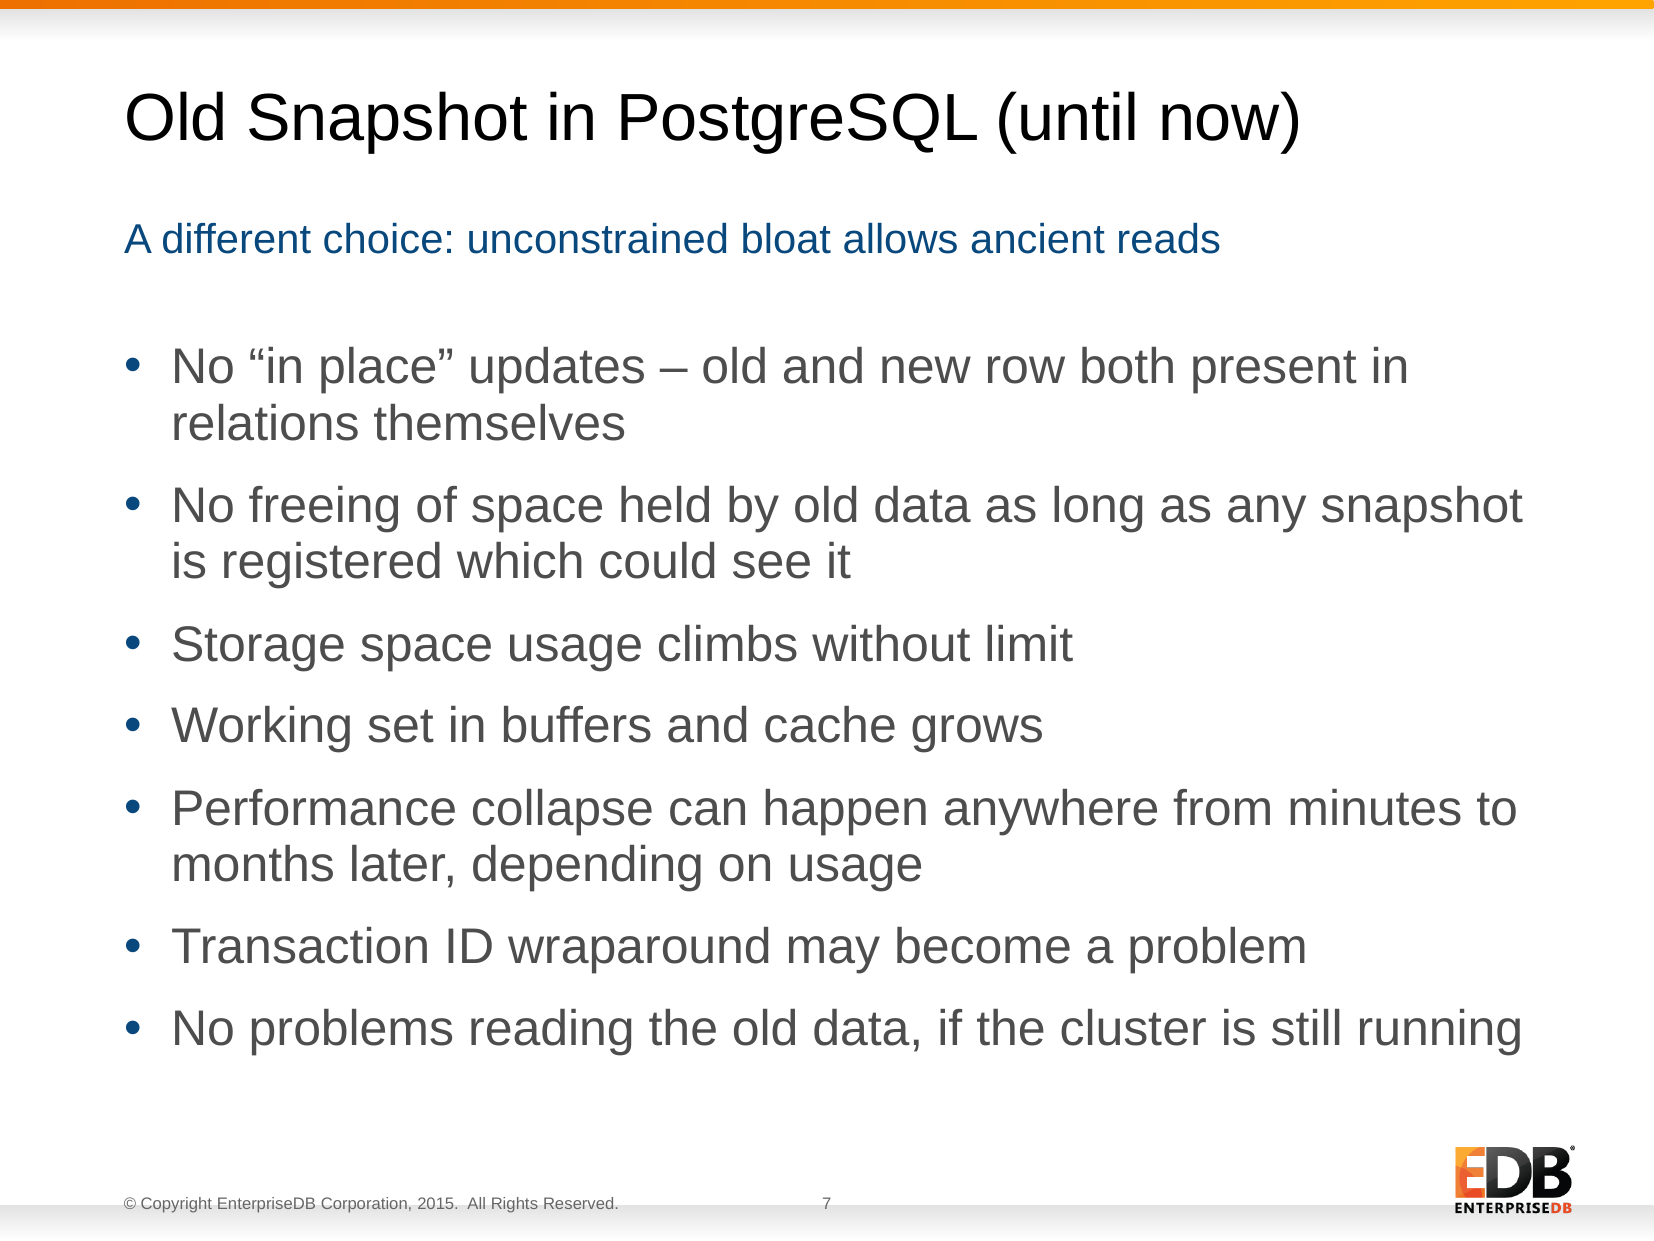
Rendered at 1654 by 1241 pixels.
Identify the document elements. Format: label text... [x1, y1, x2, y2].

list A different choice: unconstrained bloat allows ancient reads [109, 208, 1549, 288]
list No “in place” updates – old and new row both present in relations themselves No freeing of space held by old data as long as any snapshot is registered which could see it Storage space usage climbs without limit Working set in buffers and cache grows Performance collapse can happen anywhere from minutes to months later, depending on usage Transaction ID wraparound may become a problem No problems reading the old data, if the cluster is still running [109, 330, 1546, 1085]
picture [1453, 1142, 1576, 1214]
title Old Snapshot in PostgreSQL (until now) [109, 29, 1546, 208]
